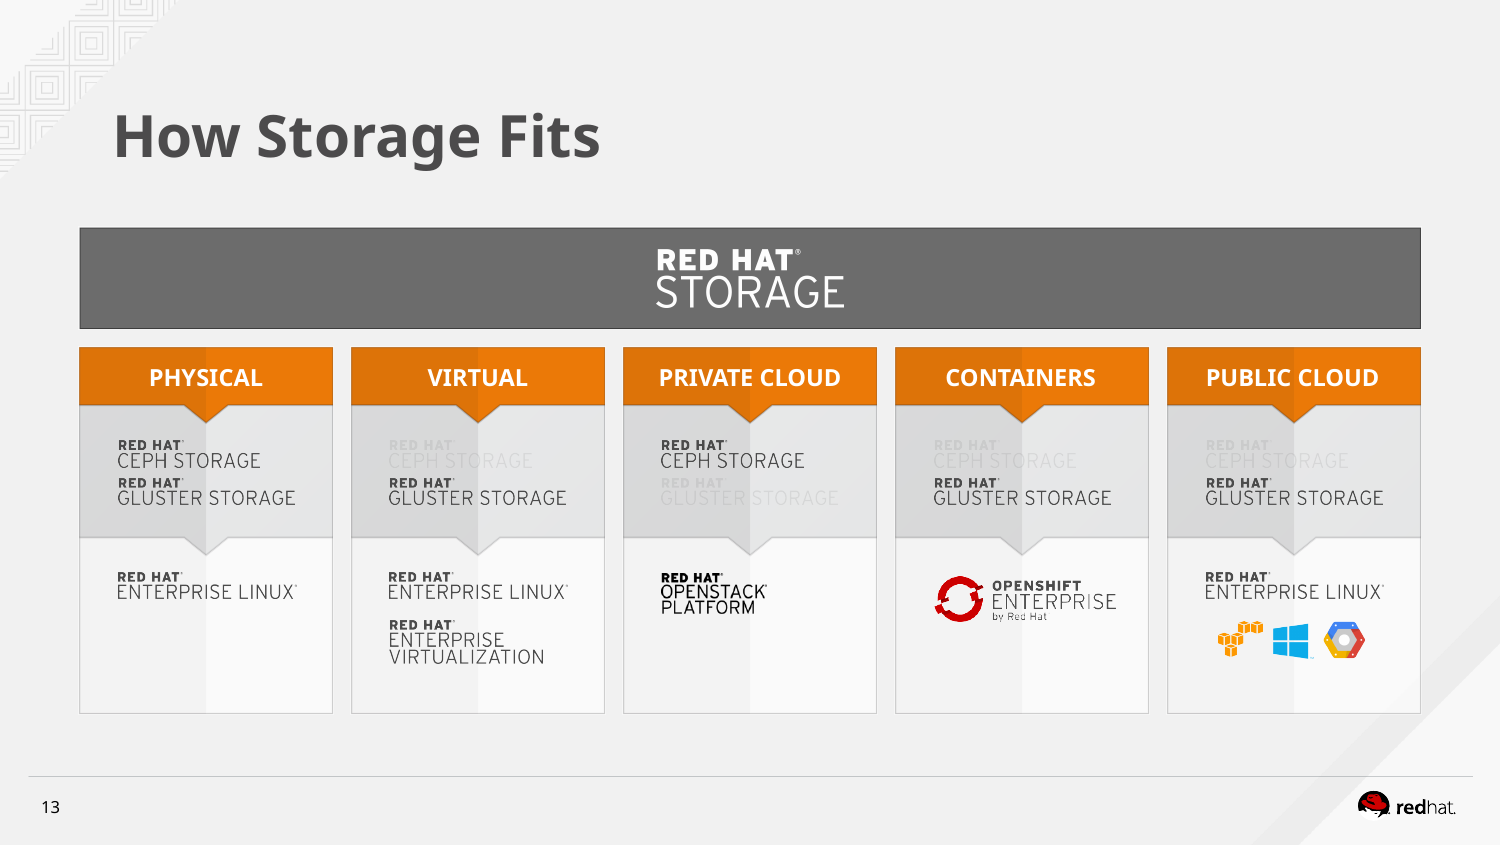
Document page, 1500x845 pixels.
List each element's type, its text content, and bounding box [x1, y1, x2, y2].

text_box PHYSICAL [78, 353, 334, 429]
title How Storage Fits [112, 0, 1388, 169]
picture [0, 0, 1500, 845]
slide_number 35 [0, 787, 75, 833]
text_box PRIVATE CLOUD [622, 353, 878, 429]
text_box CONTAINERS [893, 353, 1149, 429]
text_box VIRTUAL [350, 353, 606, 429]
text_box PUBLIC CLOUD [1165, 353, 1421, 429]
